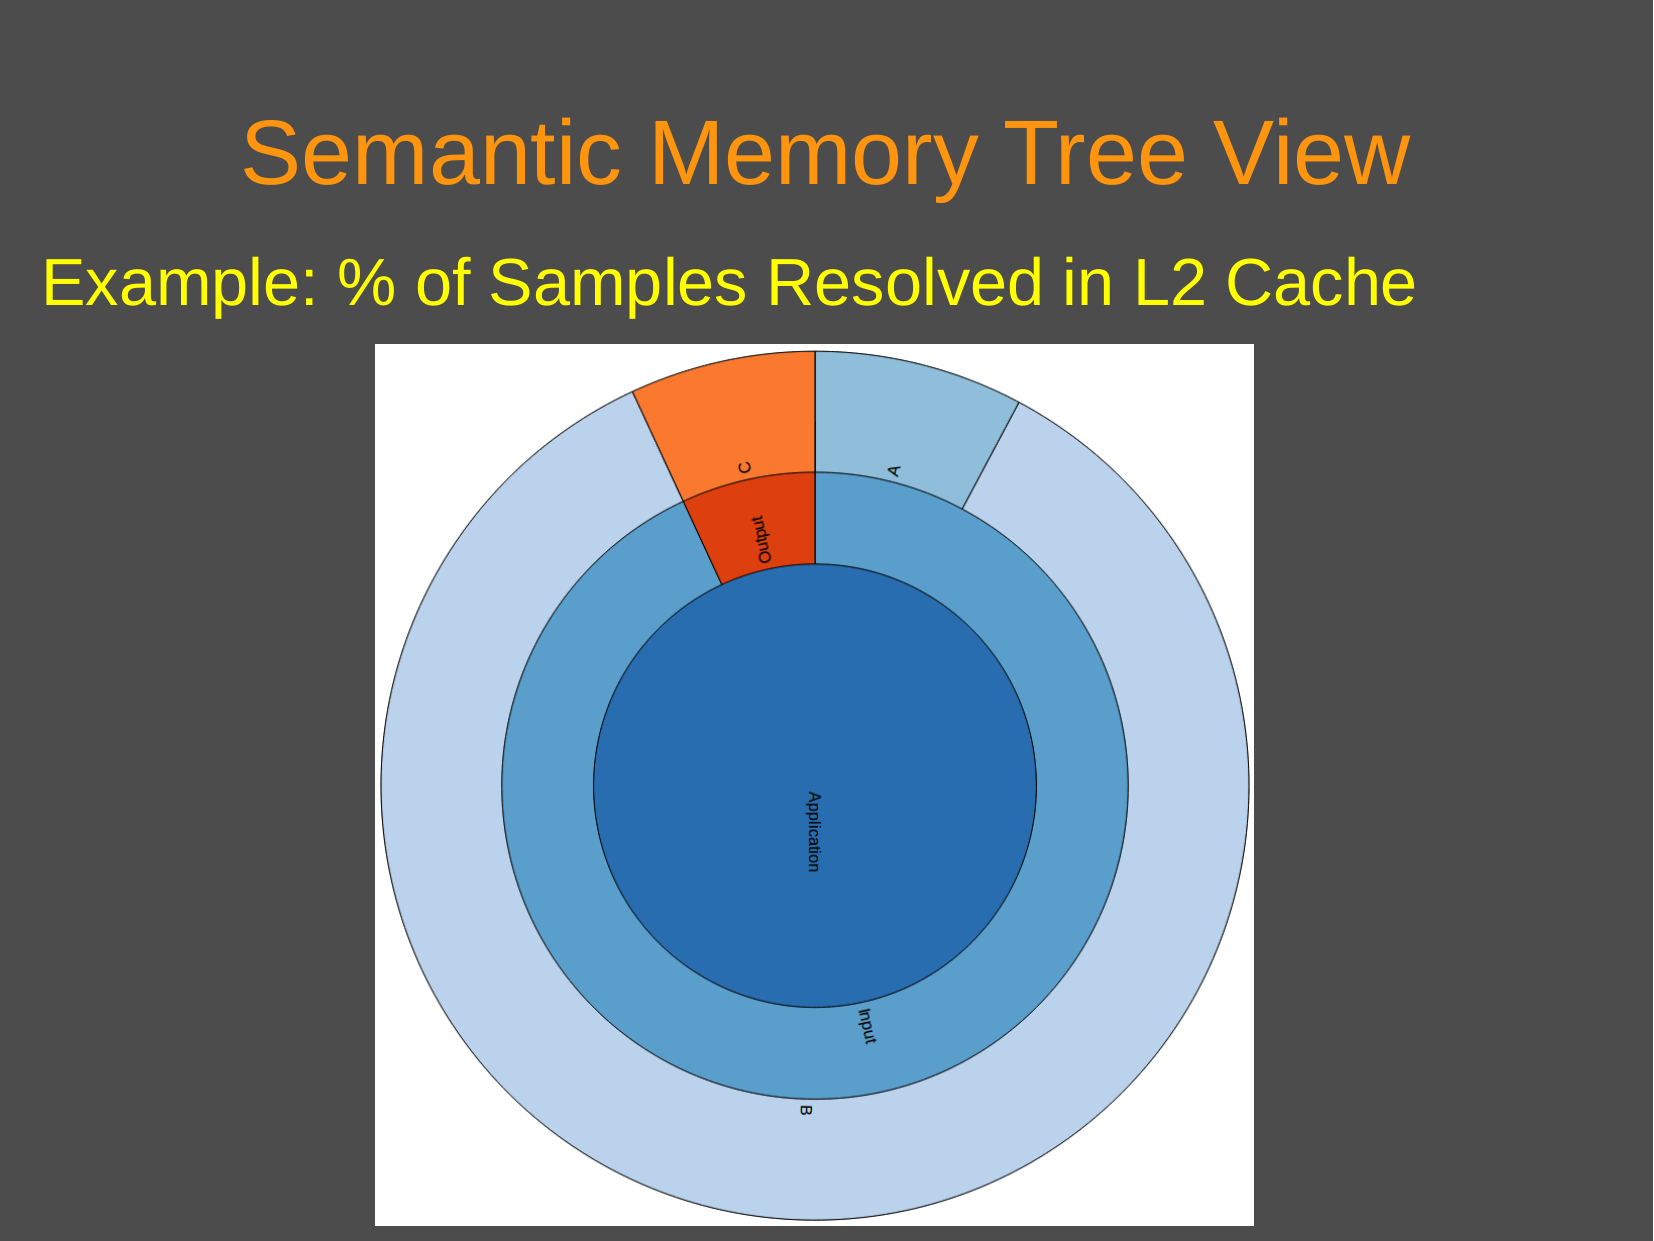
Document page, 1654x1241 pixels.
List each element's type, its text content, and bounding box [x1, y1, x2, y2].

picture [375, 656, 1254, 1226]
title Semantic Memory Tree View [82, 49, 1571, 140]
list Example: % of Samples Resolved in L2 Cache [0, 140, 1636, 656]
